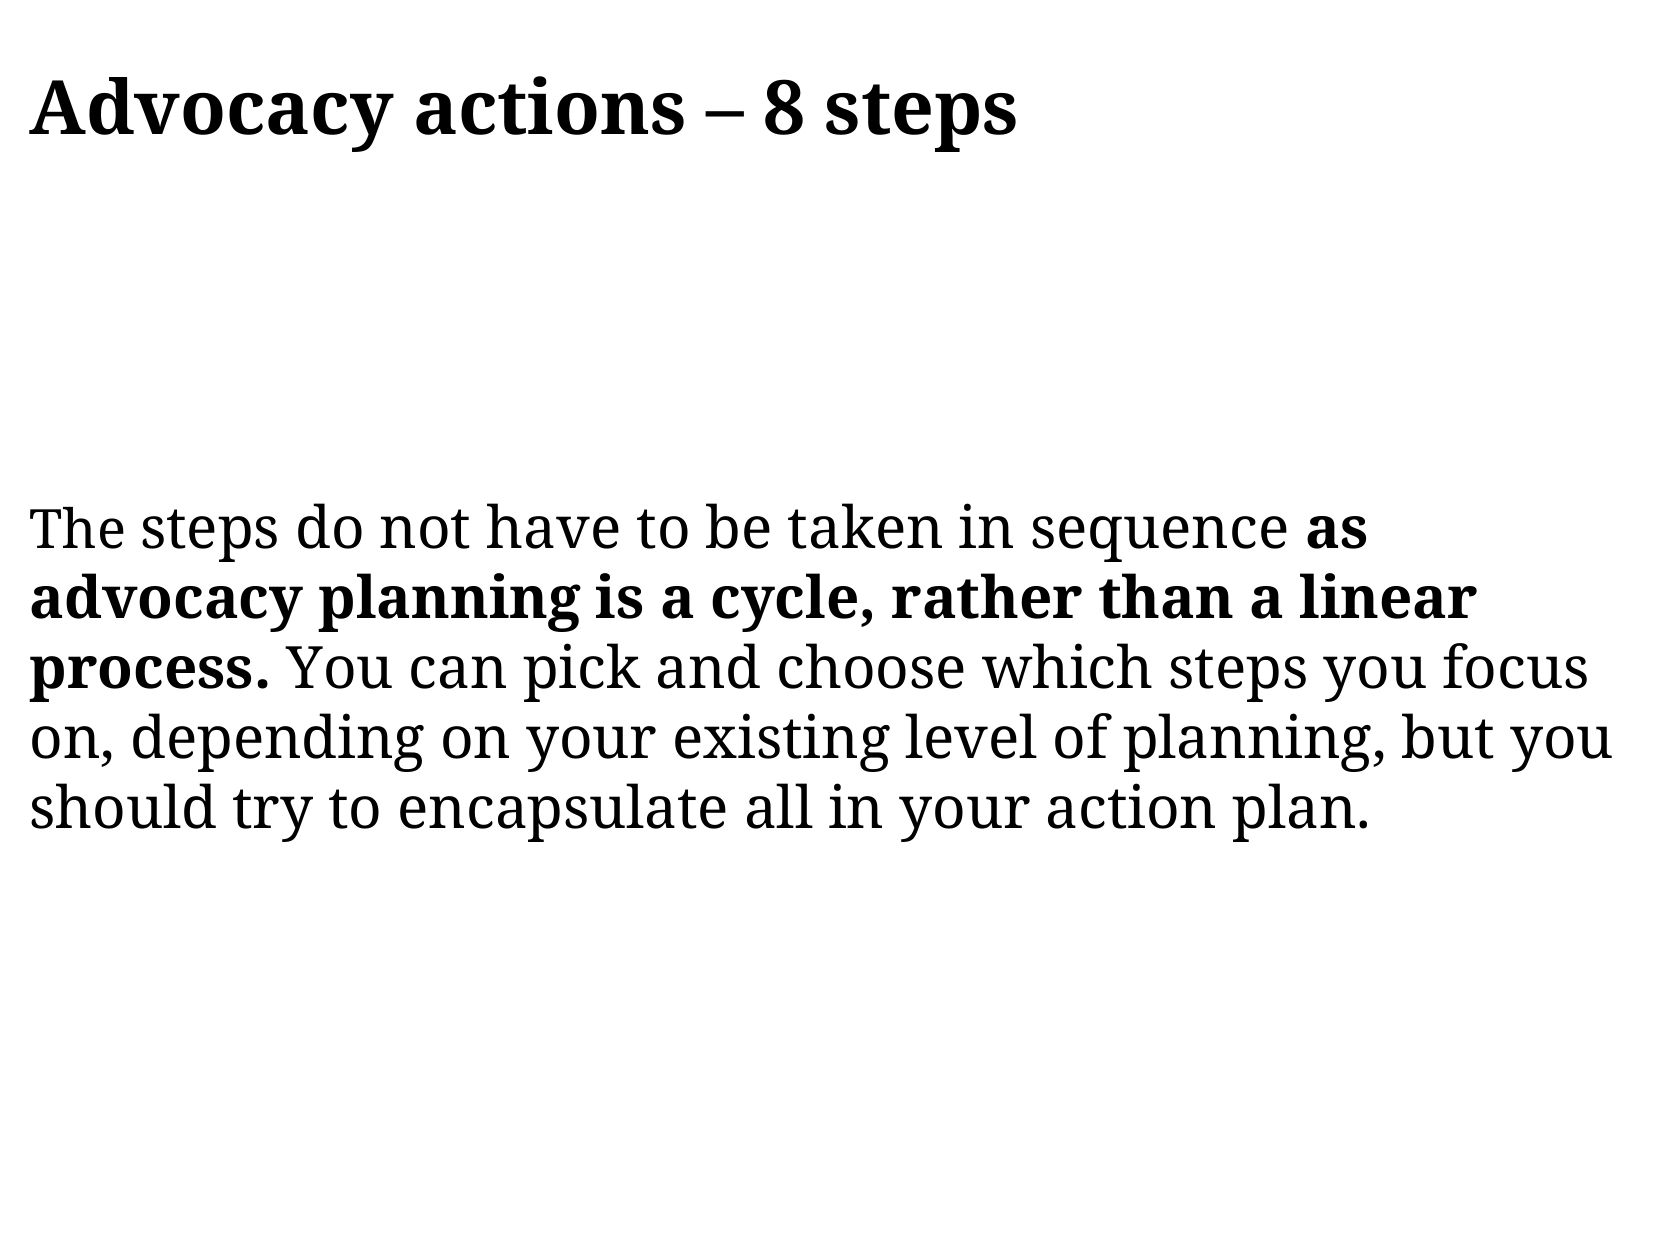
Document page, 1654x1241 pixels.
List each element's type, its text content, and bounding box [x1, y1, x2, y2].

title Advocacy actions – 8 steps [29, 0, 1518, 208]
text_box The steps do not have to be taken in sequence as advocacy planning is a cycle, rather than a linear process. You can pick and choose which steps you focus on, depending on your existing level of planning, but you should try to encapsulate all in your action plan. [29, 366, 1625, 964]
